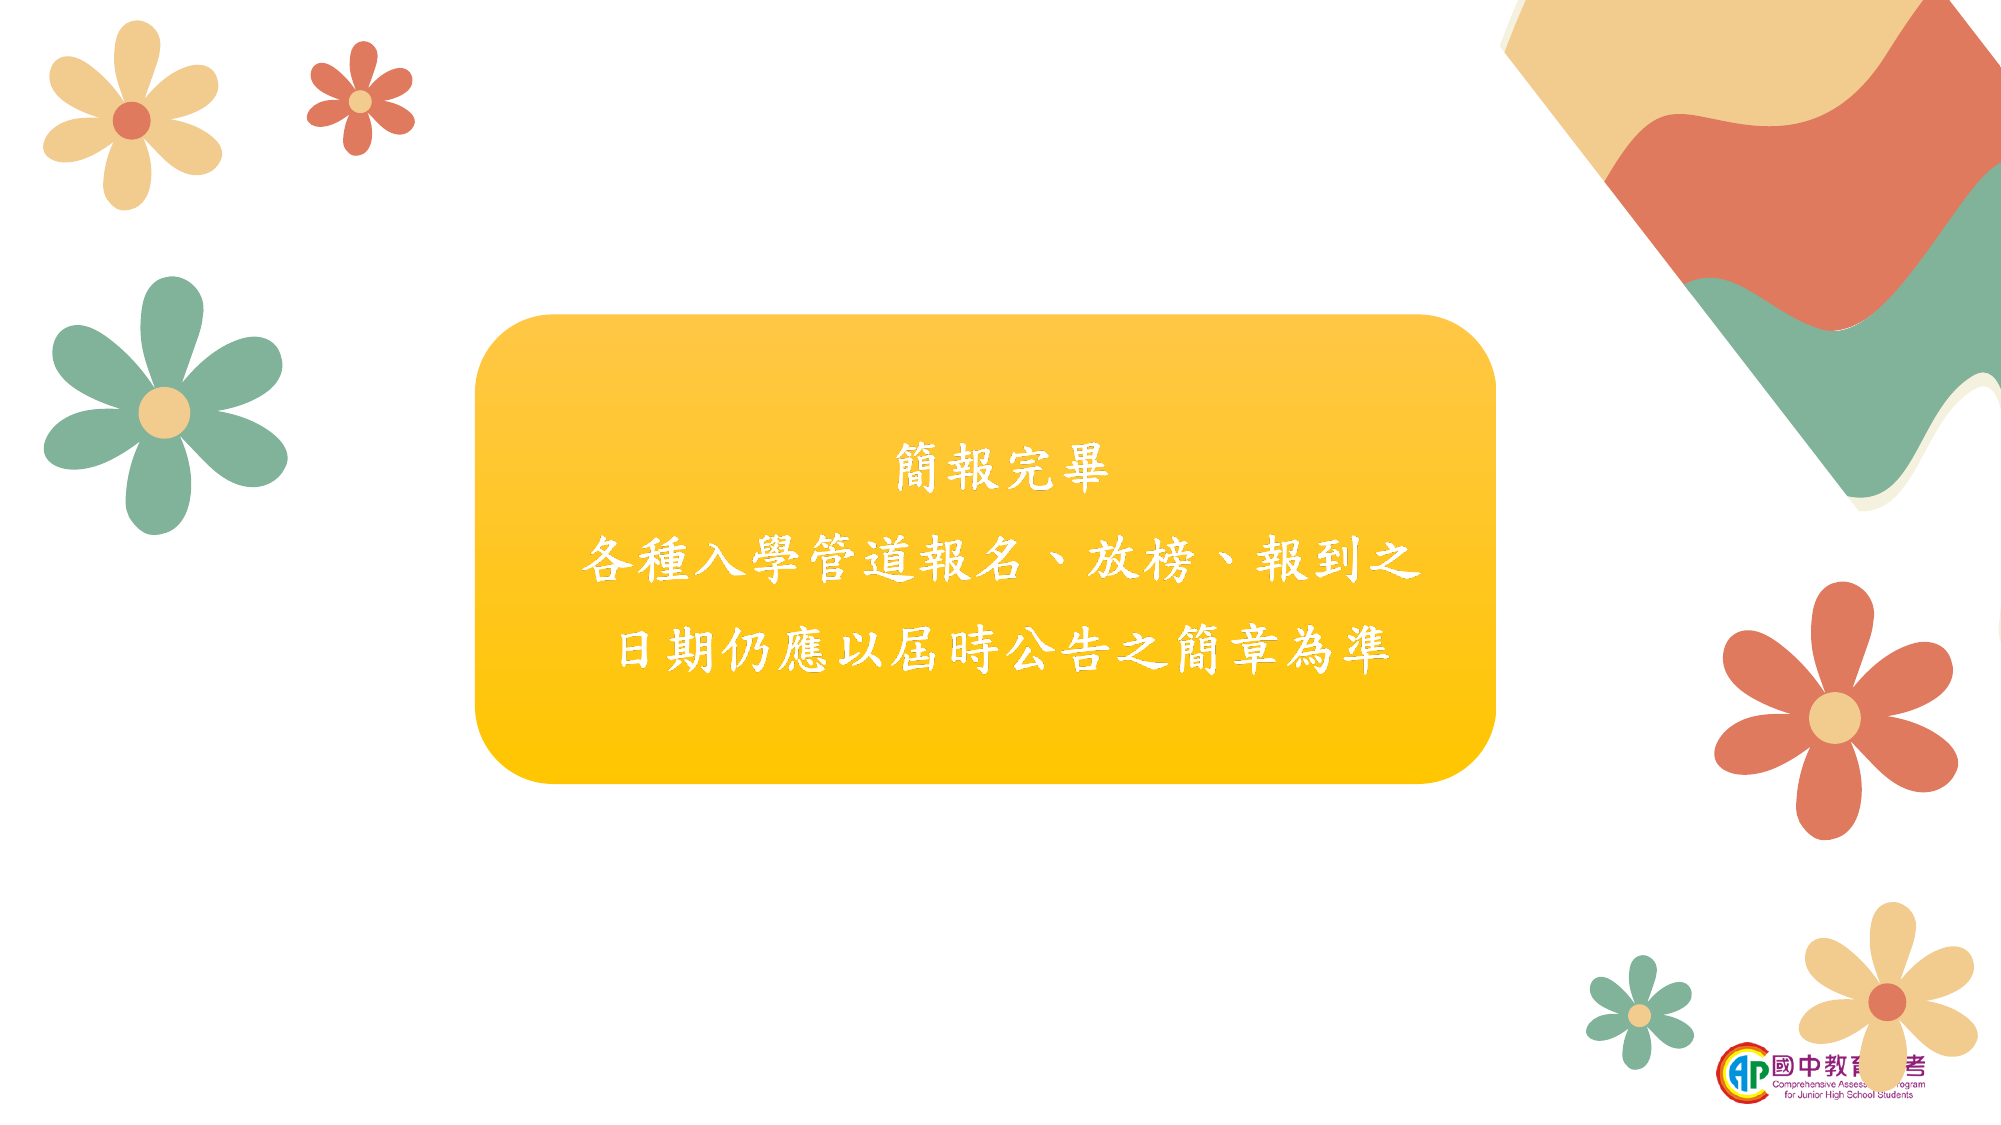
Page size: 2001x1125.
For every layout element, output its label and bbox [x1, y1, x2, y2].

text_box [1796, 901, 1979, 1093]
text_box [1464, 0, 2000, 841]
text_box [474, 314, 1635, 944]
text_box [41, 20, 223, 211]
text_box [0, 276, 530, 1125]
text_box [305, 41, 416, 156]
text_box [1584, 955, 1695, 1070]
picture [544, 412, 1456, 713]
